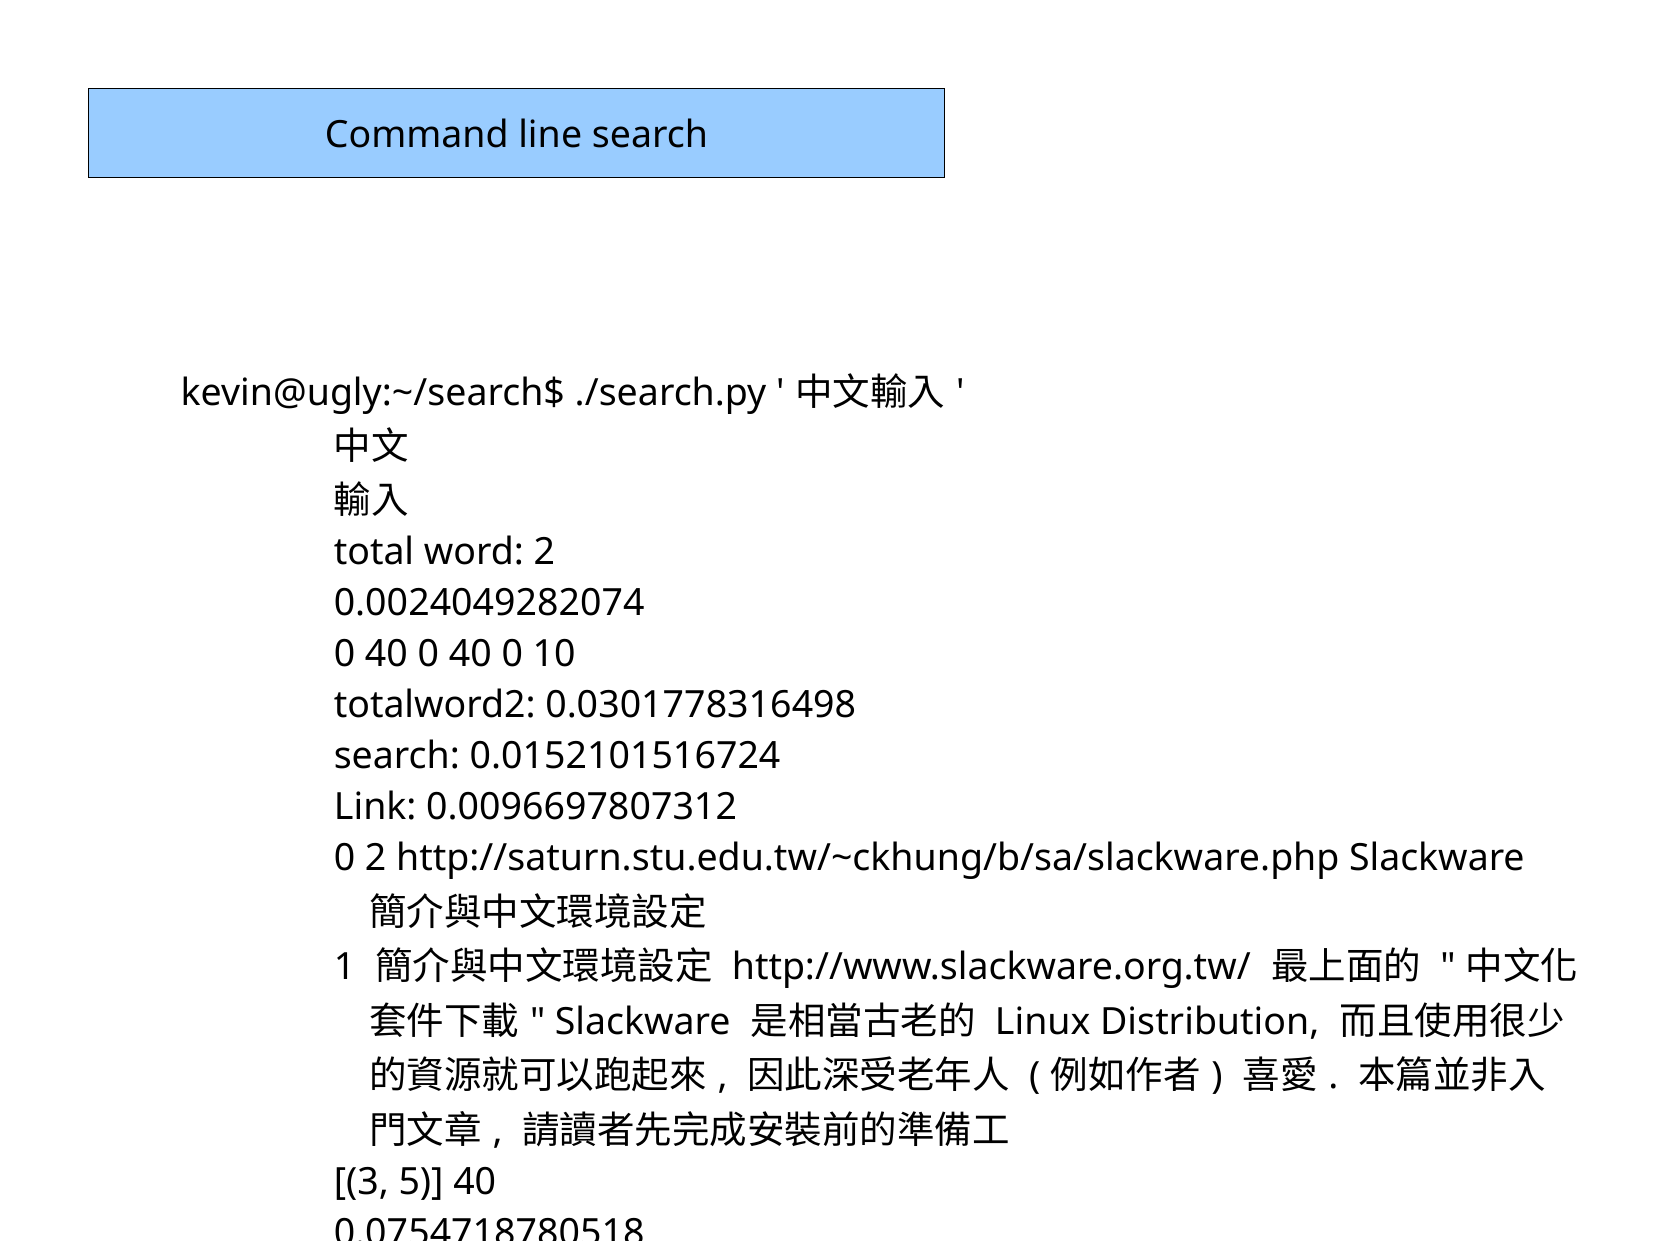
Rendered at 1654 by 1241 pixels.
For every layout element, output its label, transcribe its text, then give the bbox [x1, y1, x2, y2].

text_box Command line search [88, 88, 945, 178]
text_box kevin@ugly:~/search$ ./search.py '中文輸入' 中文 輸入 total word: 2 0.0024049282074 0 40 0 40 0 10 totalword2: 0.0301778316498 search: 0.0152101516724 Link: 0.0096697807312 0 2 http://saturn.stu.edu.tw/~ckhung/b/sa/slackware.php Slackware 簡介與中文環境設定 1 簡介與中文環境設定 http://www.slackware.org.tw/ 最上面的 "中文化套件下載" Slackware 是相當古老的 Linux Distribution, 而且使用很少的資源就可以跑起來, 因此深受老年人 (例如作者) 喜愛. 本篇並非入門文章, 請讀者先完成安裝前的準備工 [(3, 5)] 40 0.0754718780518 [0, 354, 1595, 1114]
